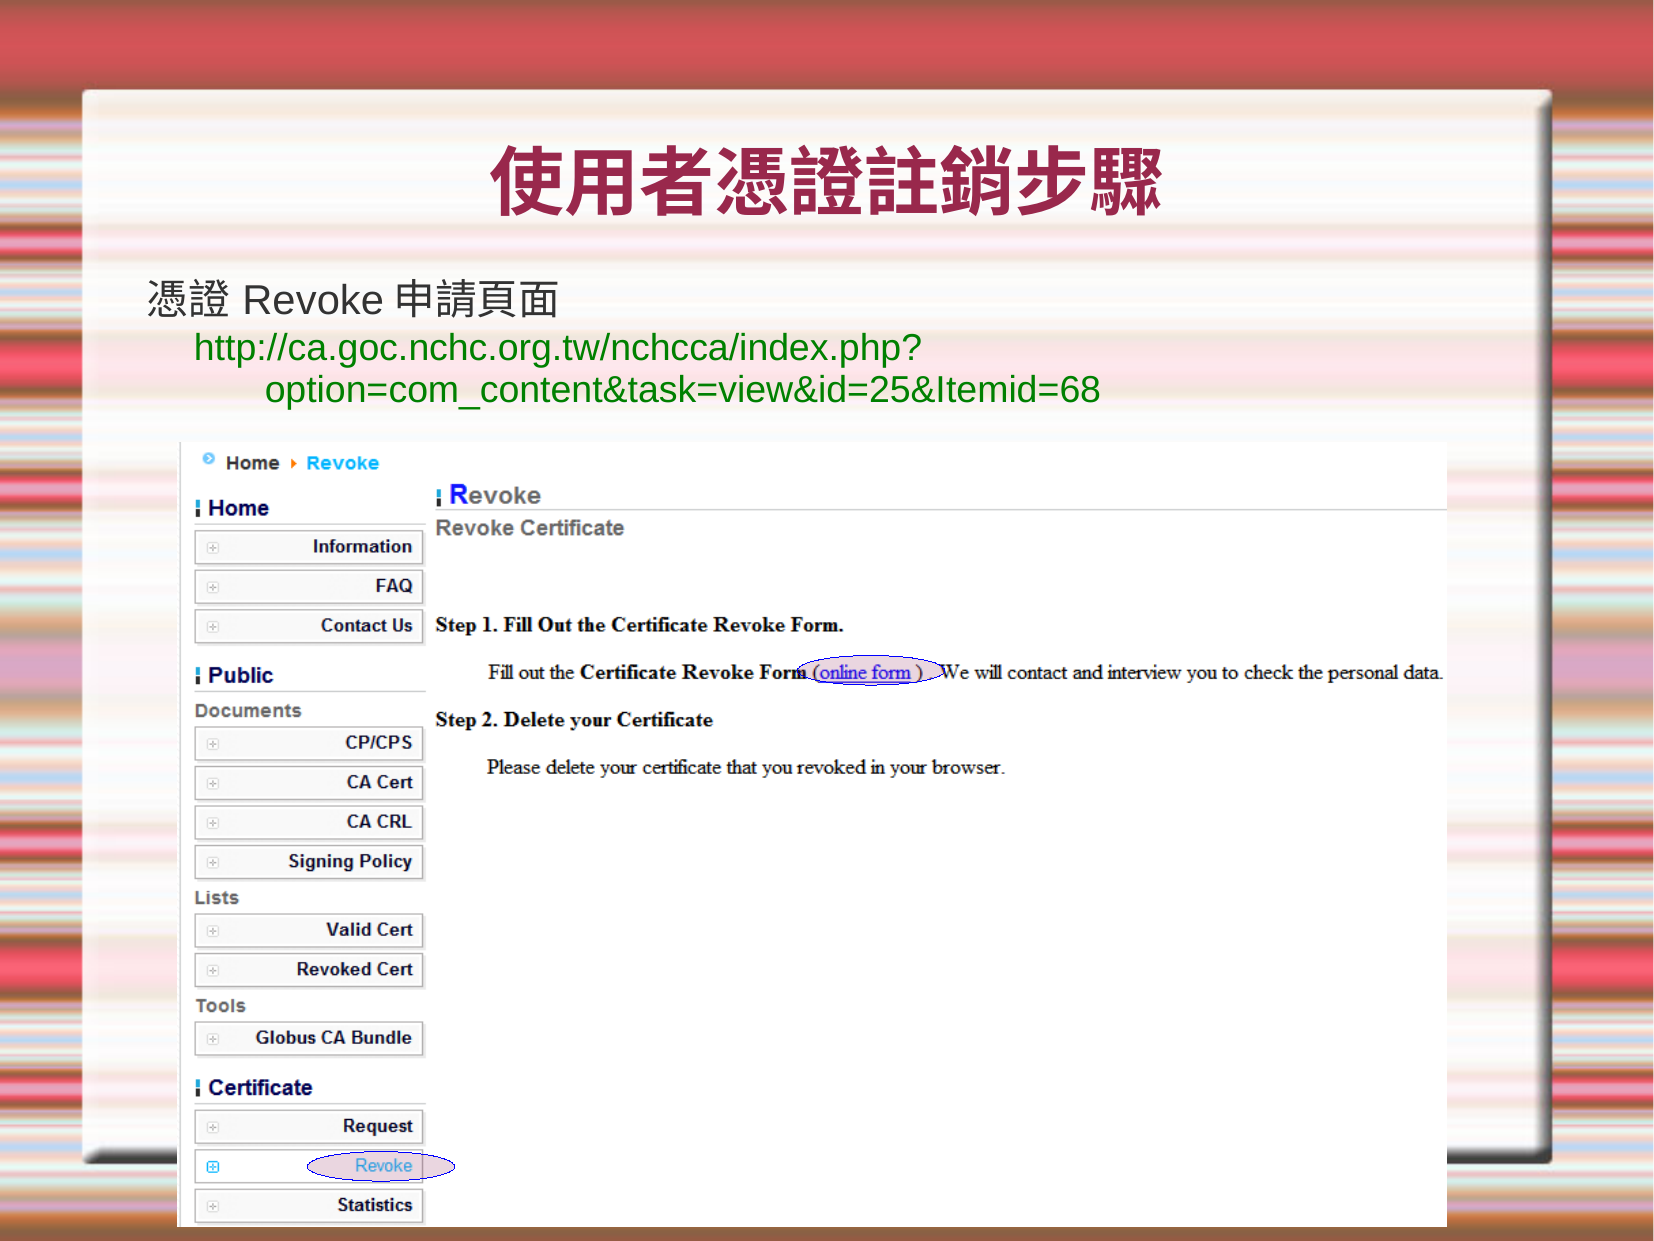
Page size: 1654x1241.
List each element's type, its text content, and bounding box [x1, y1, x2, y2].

text_box [797, 655, 945, 686]
title 使用者憑證註銷步驟 [121, 80, 1534, 274]
text_box [307, 1151, 455, 1182]
list 憑證Revoke申請頁面 http://ca.goc.nchc.org.tw/nchcca/index.php?option=com_content&task=view&id=25&Itemid=68 [134, 265, 1516, 1118]
picture [0, 0, 1654, 1241]
